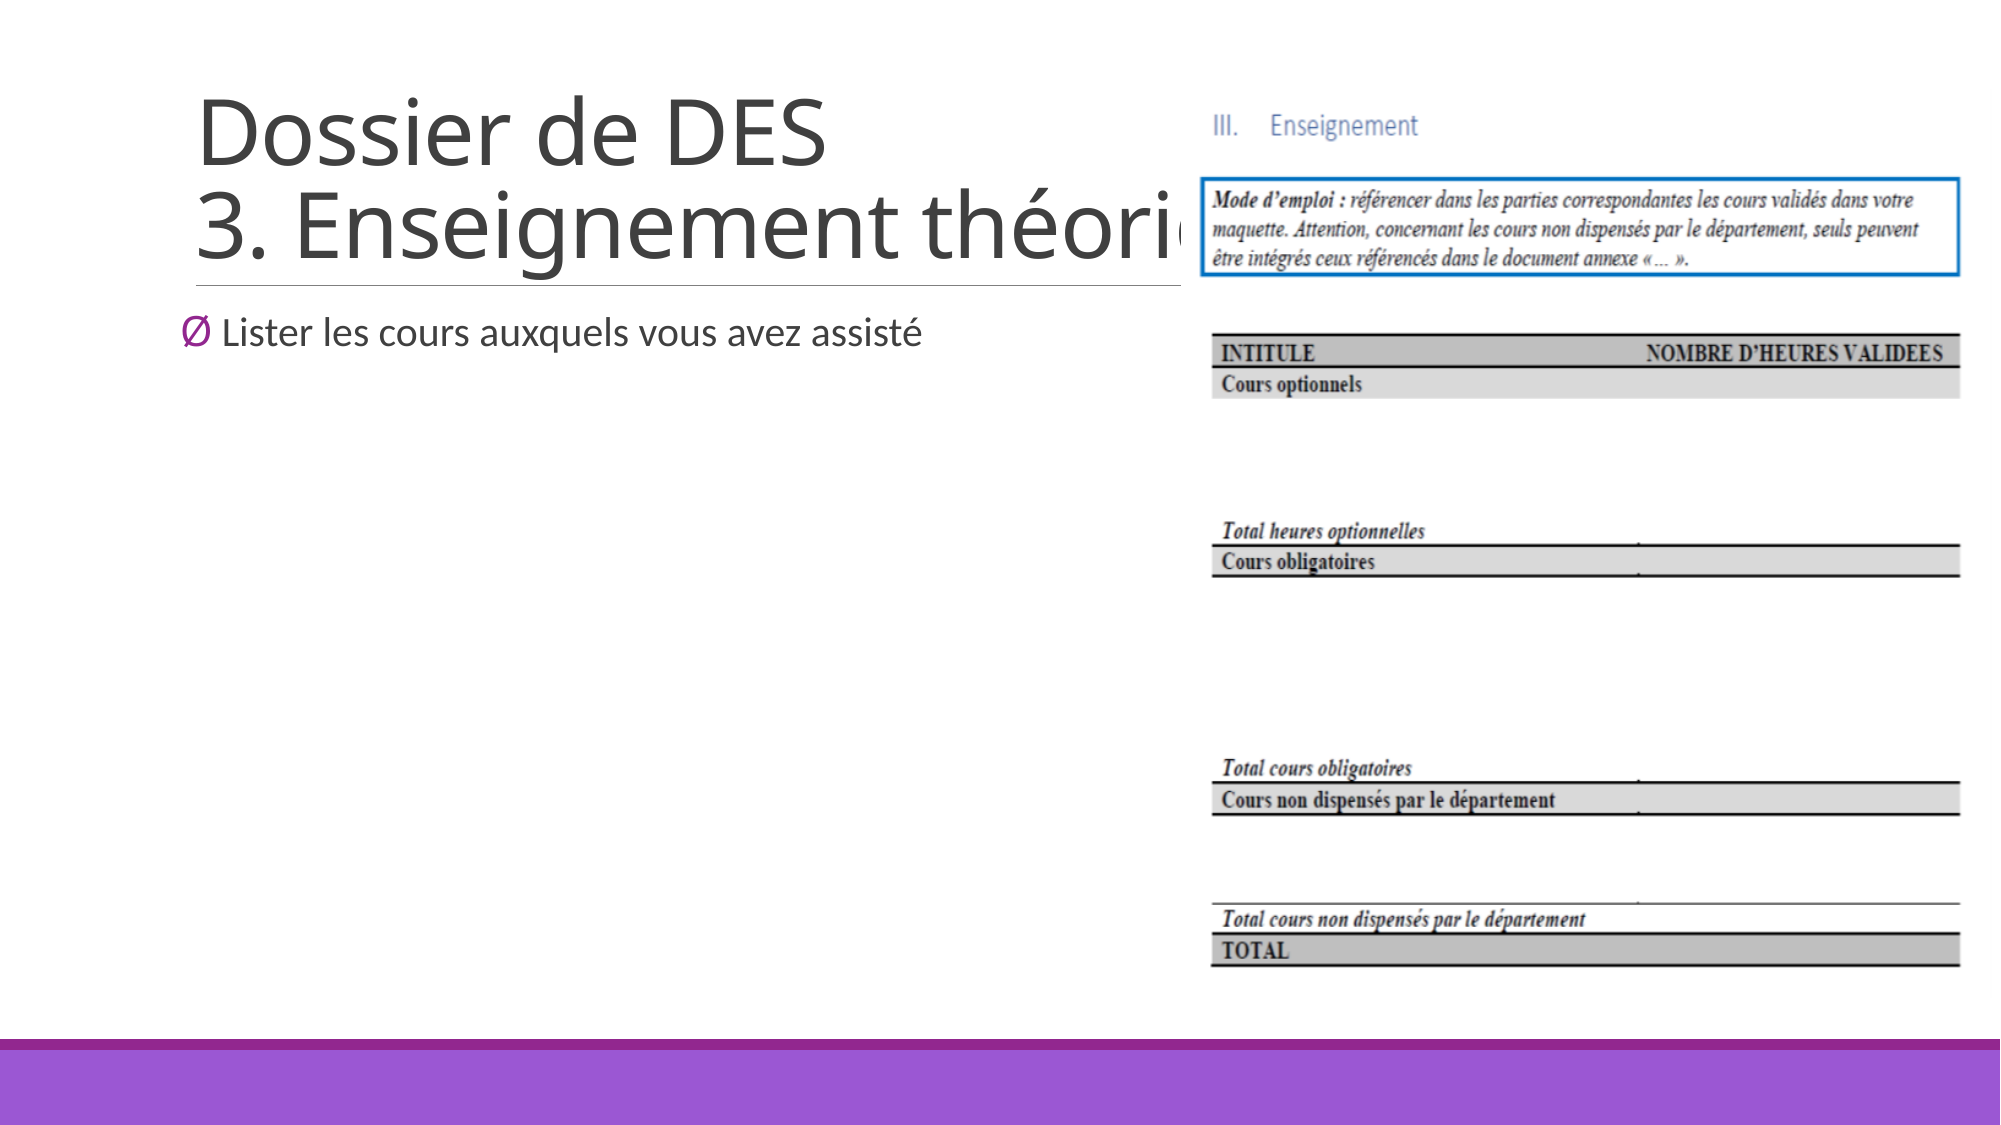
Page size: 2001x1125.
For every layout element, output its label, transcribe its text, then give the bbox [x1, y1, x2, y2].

list Lister les cours auxquels vous avez assisté [180, 302, 991, 963]
title Dossier de DES 3. Enseignement théorique [180, 47, 1831, 286]
picture [1181, 89, 1992, 998]
